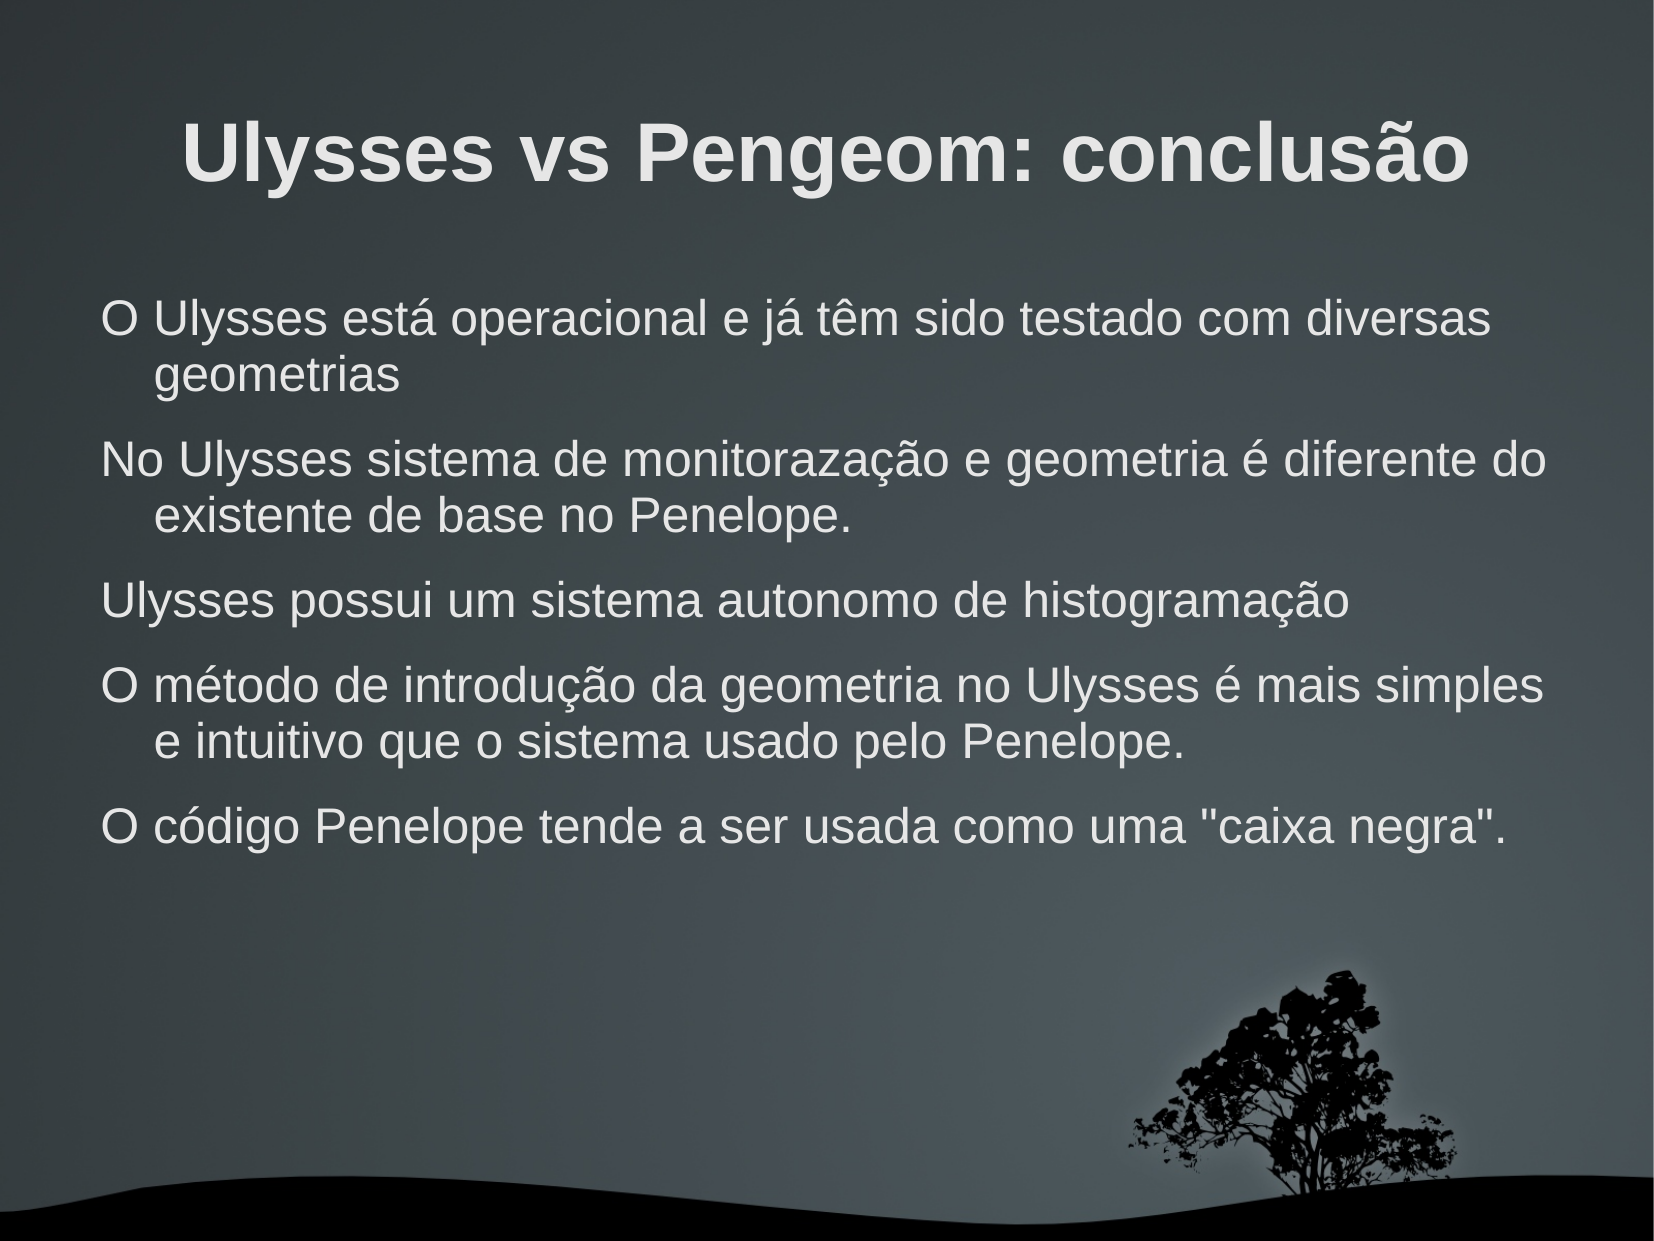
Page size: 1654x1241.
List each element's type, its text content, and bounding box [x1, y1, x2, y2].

picture [0, 0, 1654, 1241]
title Ulysses vs Pengeom: conclusão [82, 49, 1571, 257]
list O Ulysses está operacional e já têm sido testado com diversas geometrias No Ulysses sistema de monitorazação e geometria é diferente do existente de base no Penelope. Ulysses possui um sistema autonomo de histogramação O método de introdução da geometria no Ulysses é mais simples e intuitivo que o sistema usado pelo Penelope. O código Penelope tende a ser usada como uma "caixa negra". [82, 290, 1571, 1109]
